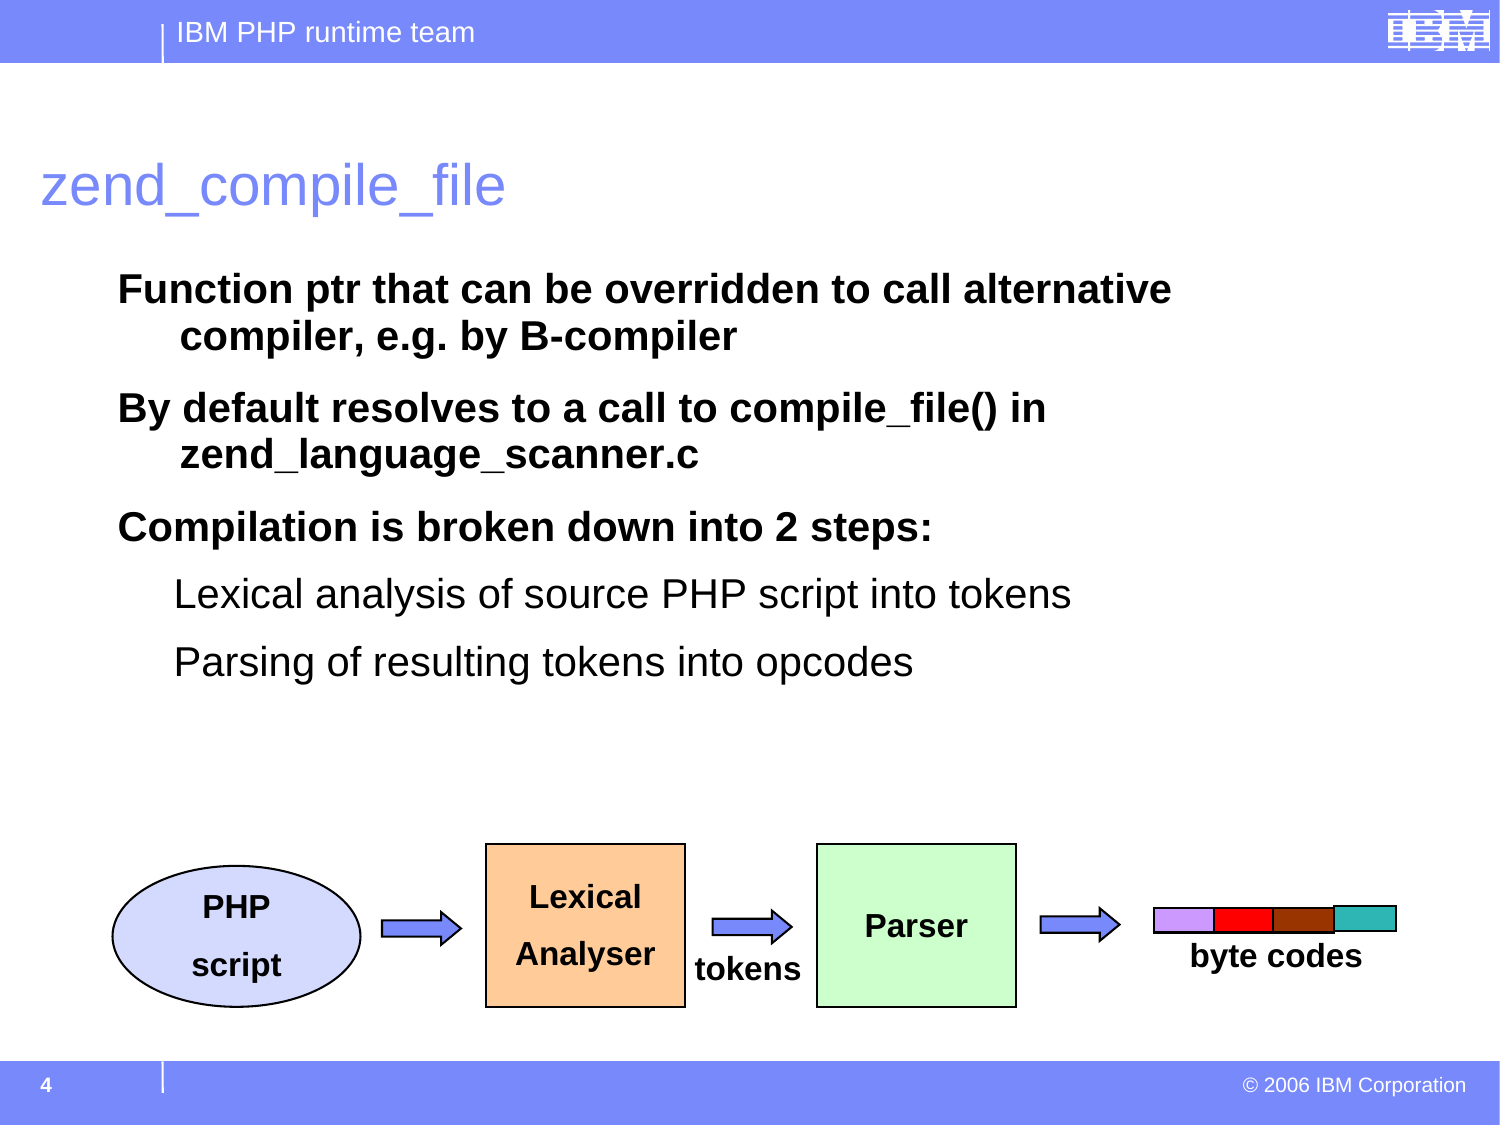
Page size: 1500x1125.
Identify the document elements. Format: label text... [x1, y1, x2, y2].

text_box PHP script [112, 865, 361, 1007]
text_box tokens [679, 943, 817, 996]
text_box [1040, 908, 1120, 941]
text_box [382, 912, 461, 945]
text_box Lexical Analyser [485, 844, 686, 1007]
text_box byte codes [1174, 929, 1378, 982]
title zend_compile_file [25, 123, 1378, 225]
text_box Parser [816, 844, 1017, 1007]
text_box [712, 910, 792, 943]
list Function ptr that can be overridden to call alternative compiler, e.g. by B-compiler By default resolves to a call to compile_file() in zend_language_scanner.c Compilation is broken down into 2 steps: Lexical analysis of source PHP script into tokens Parsing of resulting tokens into opcodes [102, 258, 1378, 808]
text_box [1153, 906, 1397, 933]
